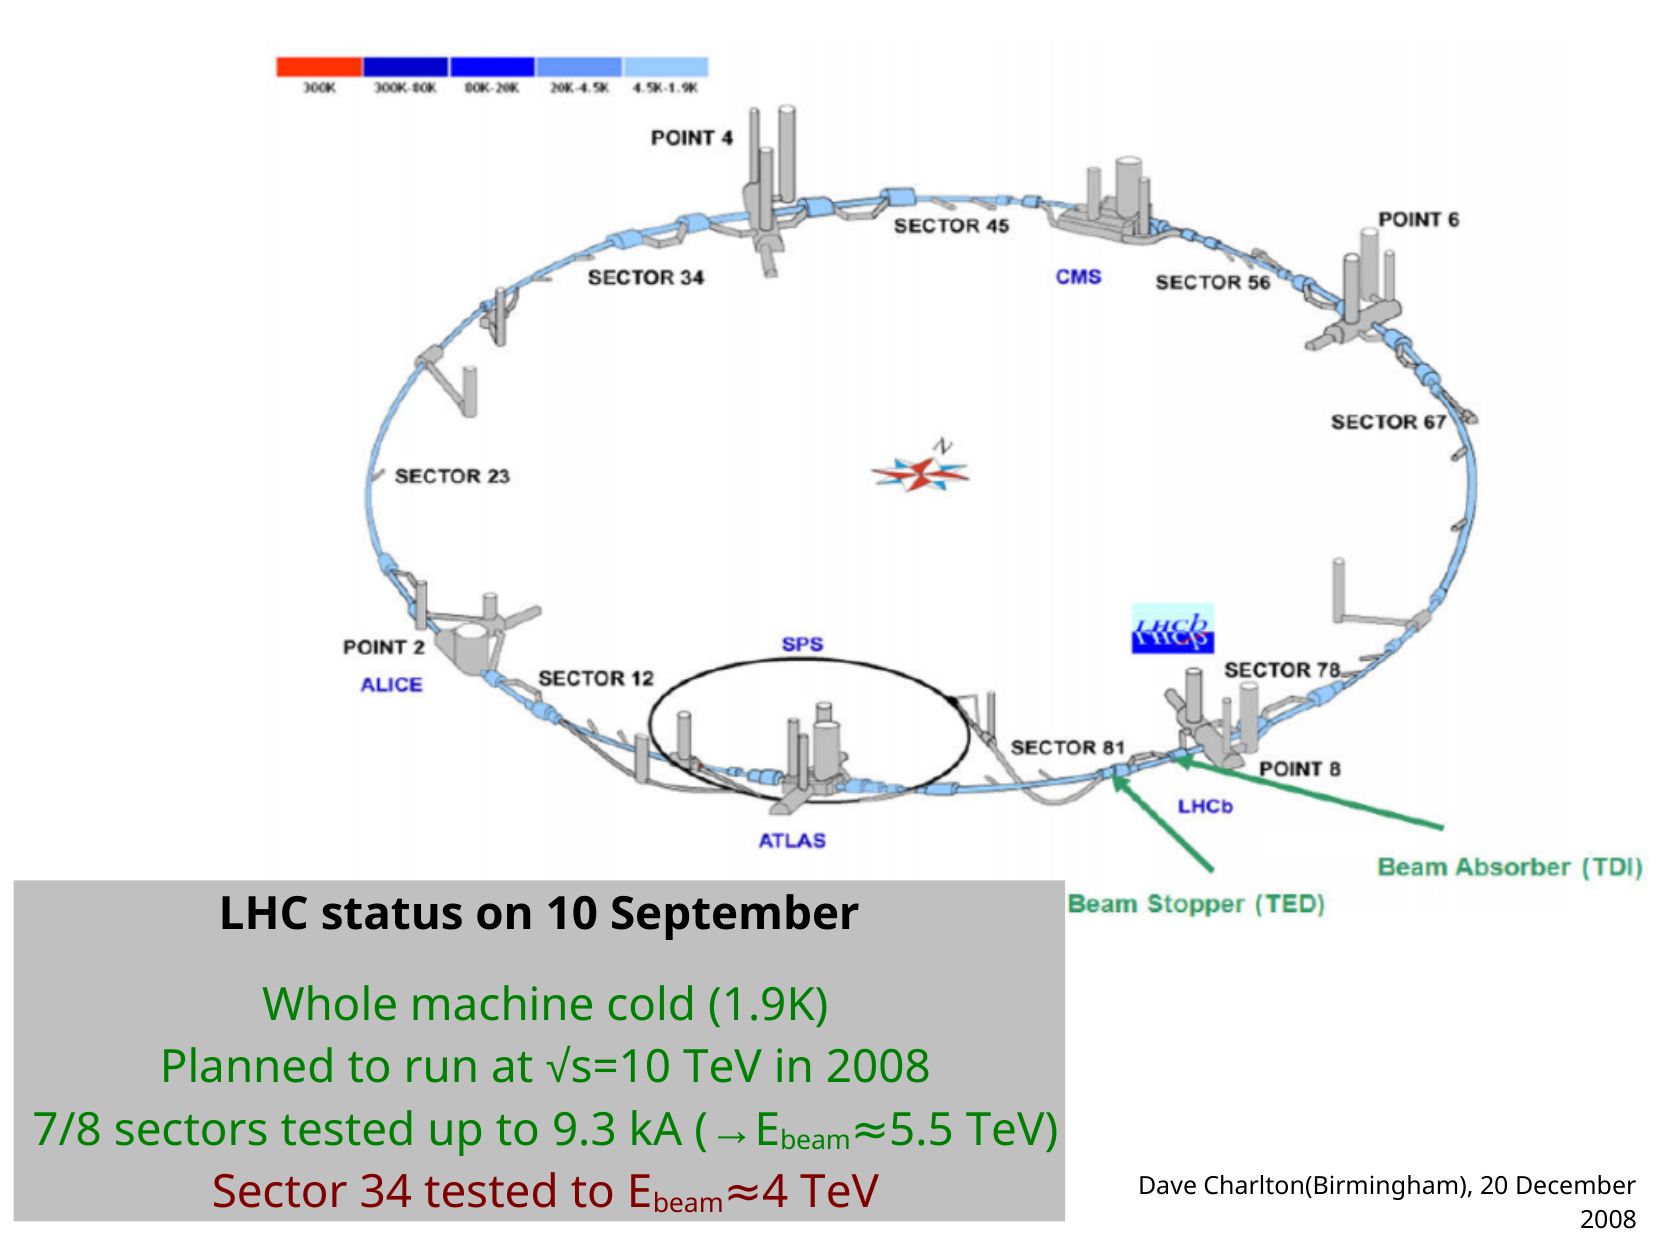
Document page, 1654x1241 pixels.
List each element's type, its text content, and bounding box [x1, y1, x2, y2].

picture [236, 40, 1654, 949]
list LHC status on 10 September Whole machine cold (1.9K) Planned to run at √s=10 TeV in 2008 7/8 sectors tested up to 9.3 kA (→Ebeam≈5.5 TeV) Sector 34 tested to Ebeam≈4 TeV [13, 880, 1066, 1212]
